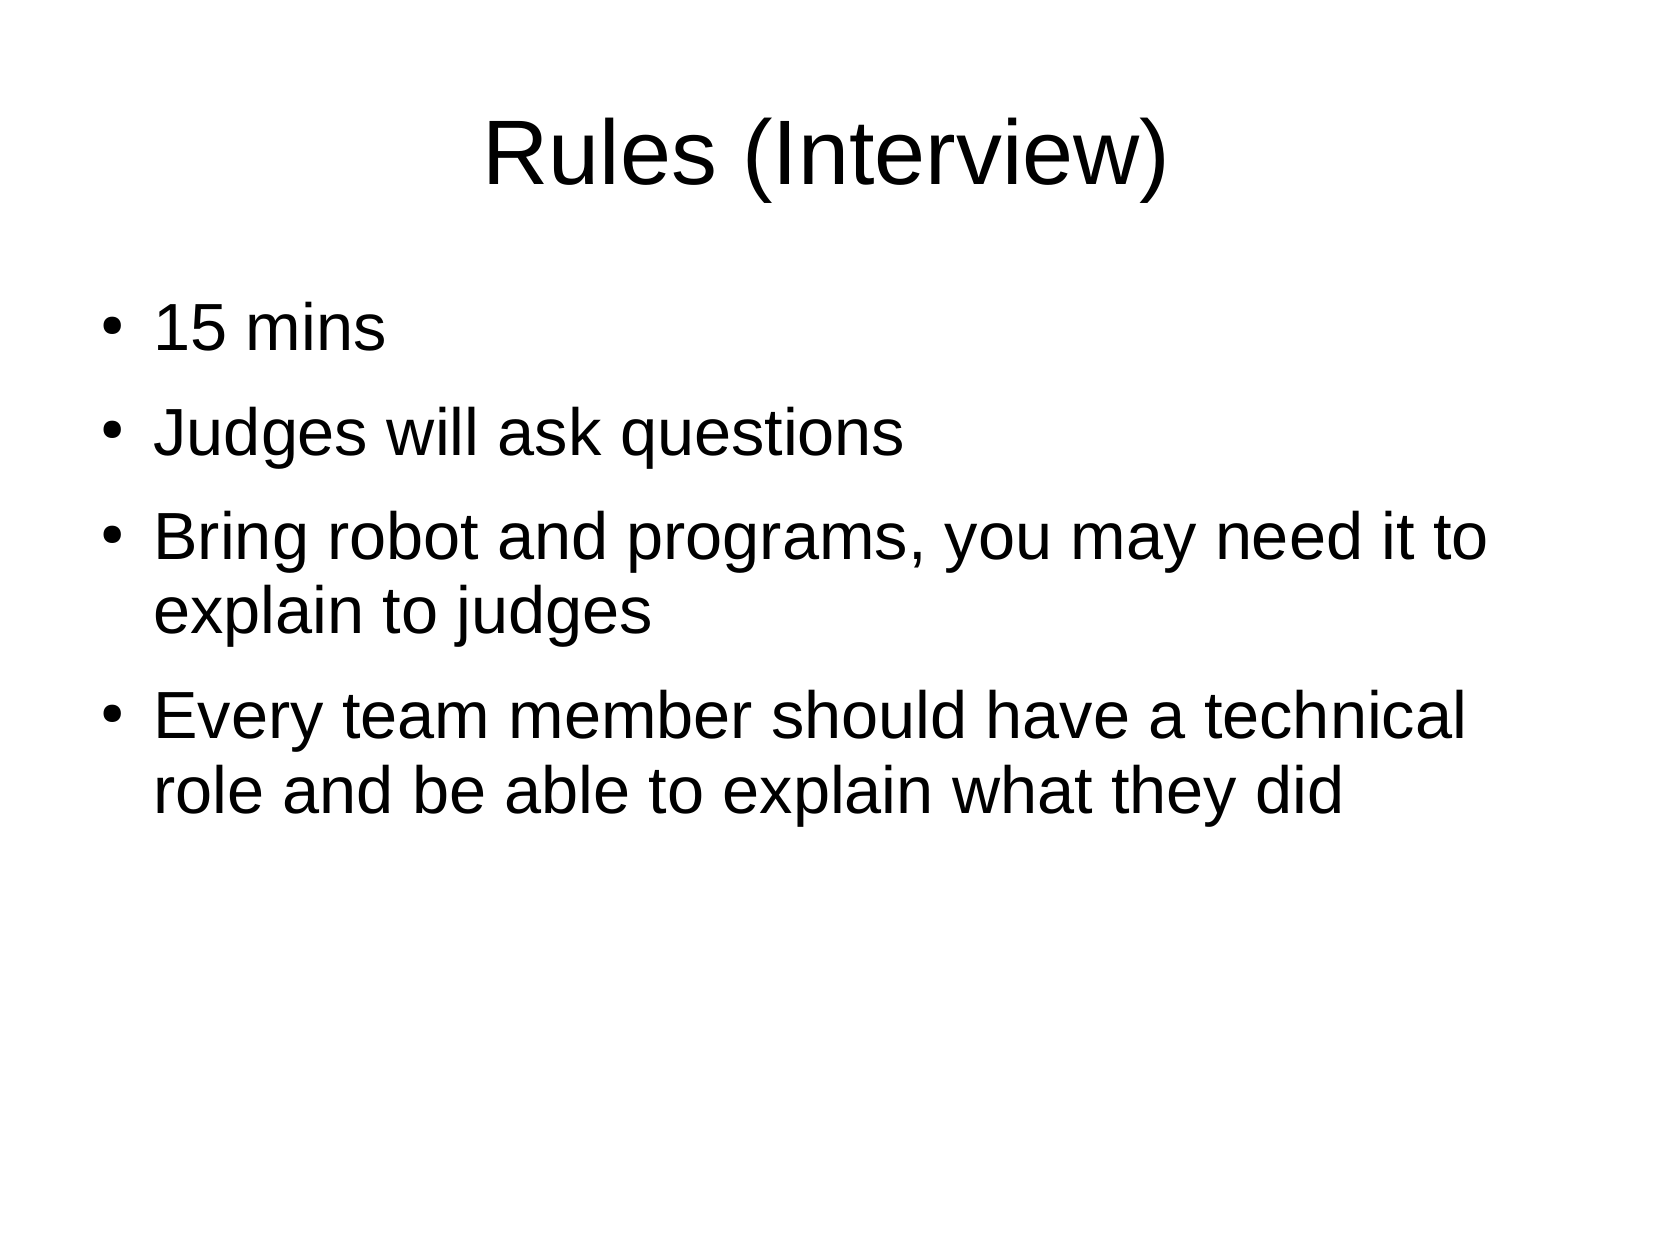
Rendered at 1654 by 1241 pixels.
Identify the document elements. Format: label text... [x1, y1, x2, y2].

list 15 mins Judges will ask questions Bring robot and programs, you may need it to explain to judges Every team member should have a technical role and be able to explain what they did [82, 290, 1571, 1010]
title Rules (Interview) [82, 49, 1571, 257]
